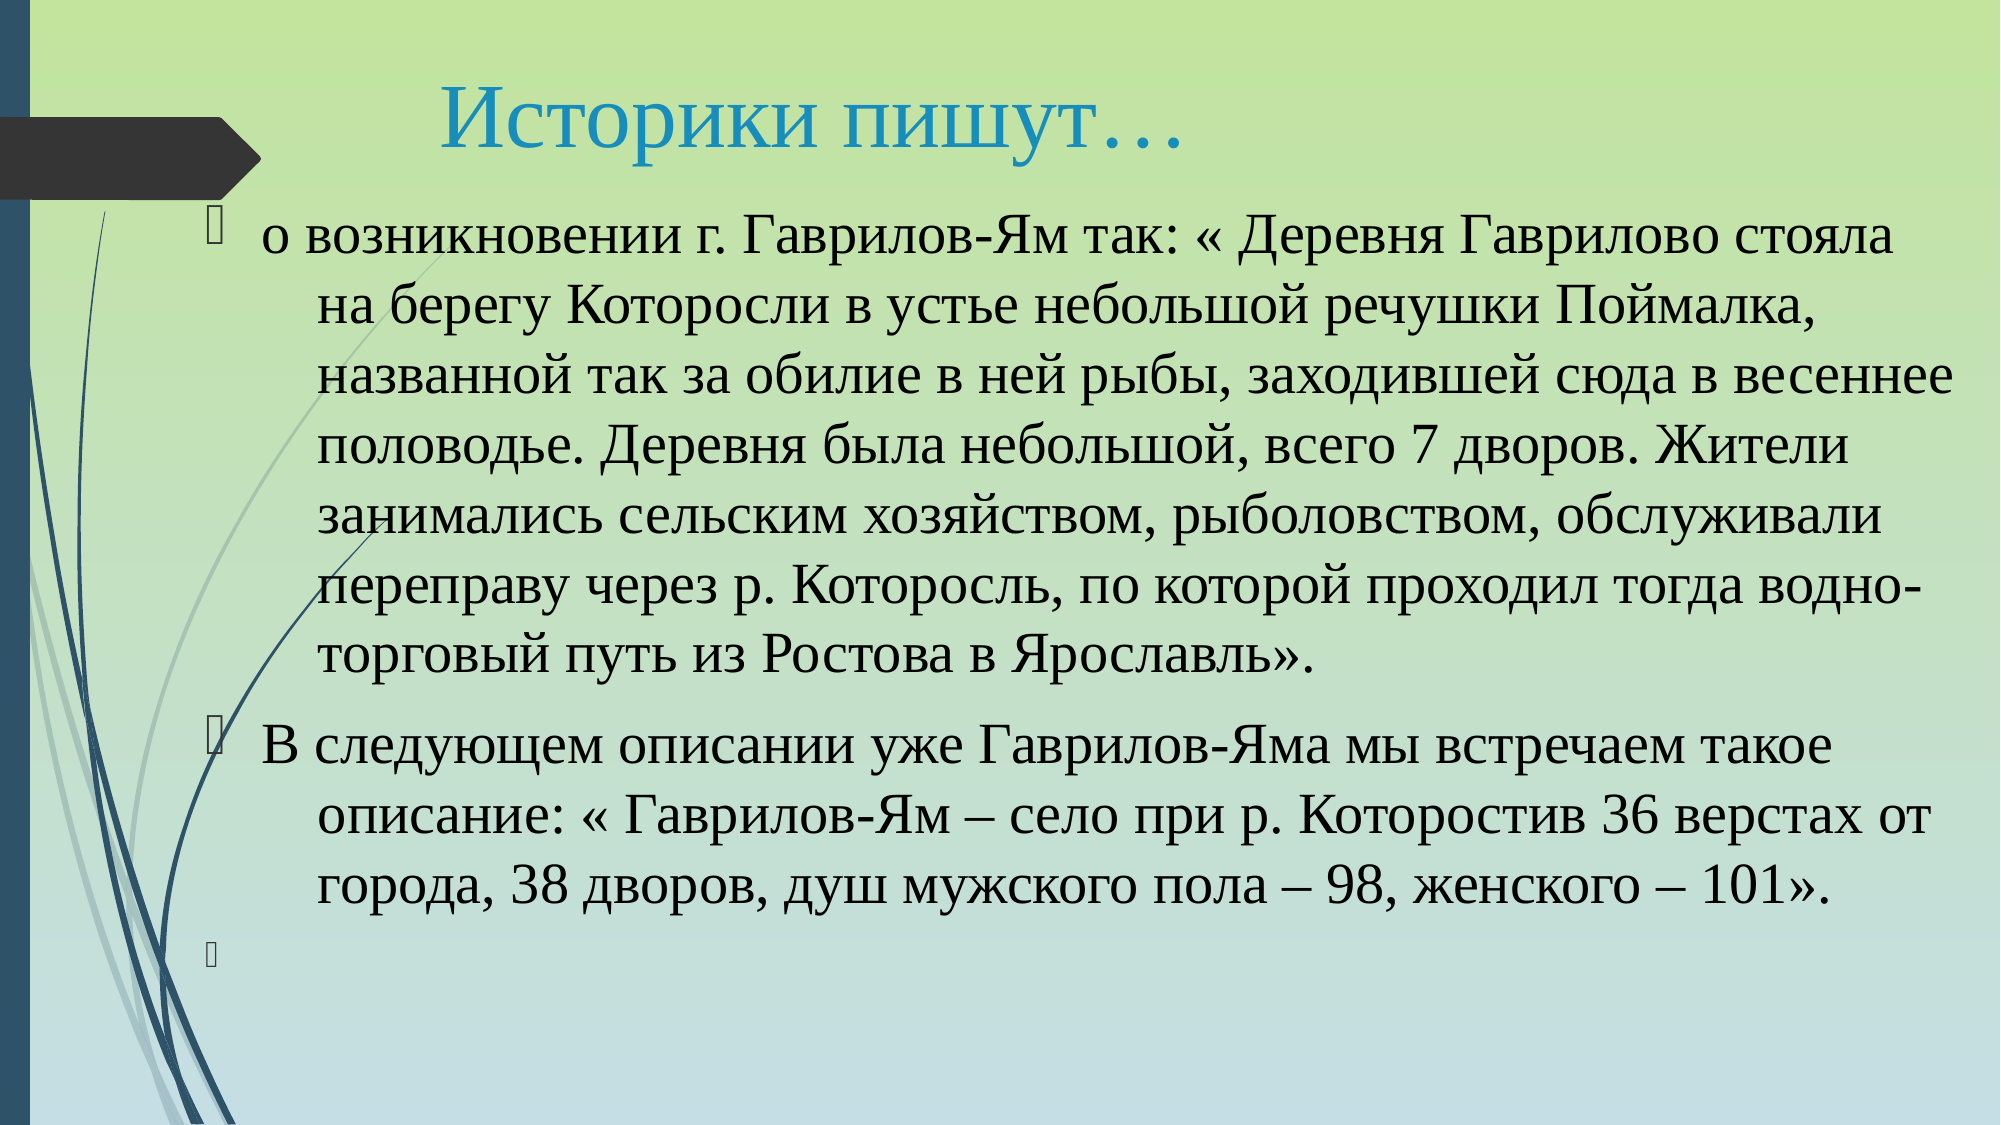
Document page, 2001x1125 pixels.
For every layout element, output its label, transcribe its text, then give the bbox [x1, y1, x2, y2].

title Историки пишут… [424, 48, 1887, 188]
list о возникновении г. Гаврилов-Ям так: « Деревня Гаврилово стояла на берегу Которосли в устье небольшой речушки Поймалка, названной так за обилие в ней рыбы, заходившей сюда в весеннее половодье. Деревня была небольшой, всего 7 дворов. Жители занимались сельским хозяйством, рыболовством, обслуживали переправу через р. Которосль, по которой проходил тогда водно-торговый путь из Ростова в Ярославль». В следующем описании уже Гаврилов-Яма мы встречаем такое описание: « Гаврилов-Ям – село при р. Которостив 36 верстах от города, 38 дворов, душ мужского пола – 98, женского – 101». [190, 188, 1980, 998]
